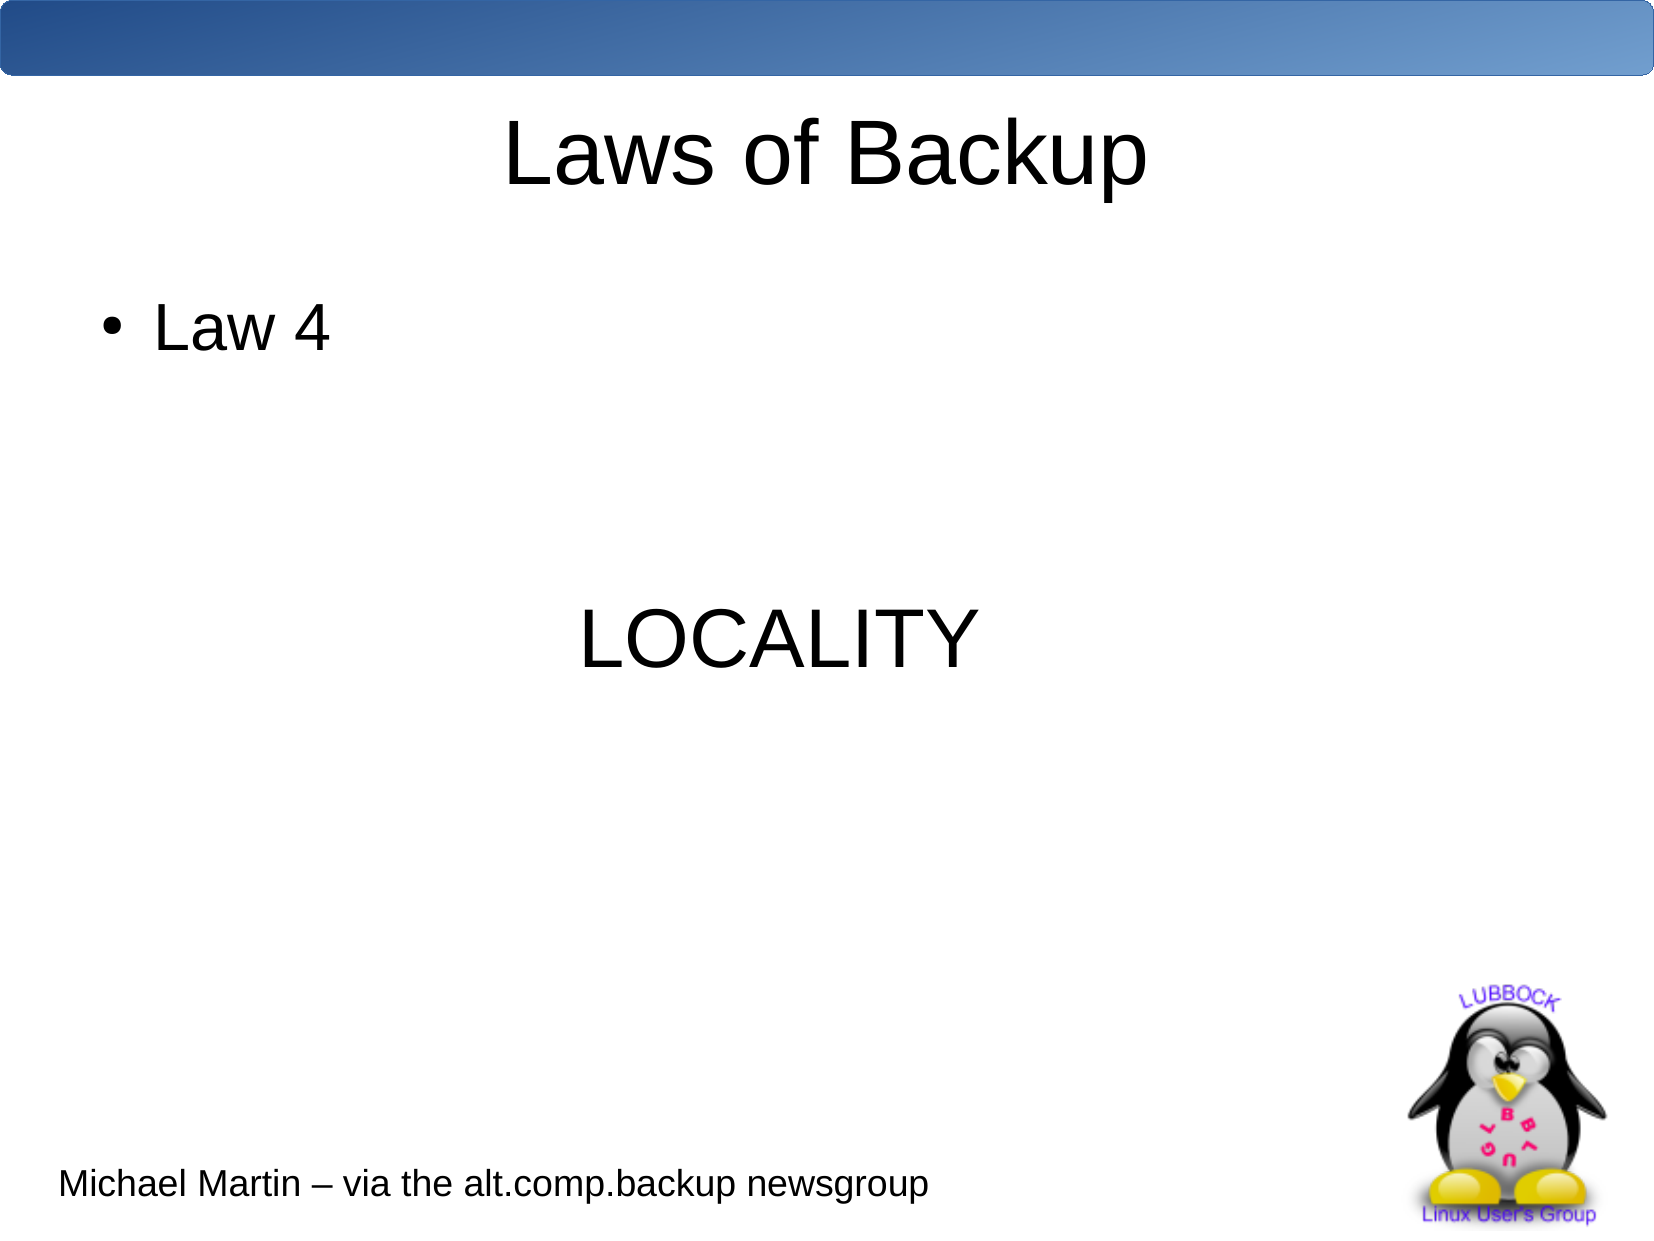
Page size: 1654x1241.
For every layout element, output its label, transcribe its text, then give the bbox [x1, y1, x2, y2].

picture [1380, 974, 1636, 1231]
text_box Michael Martin – via the alt.comp.backup newsgroup [43, 1155, 1081, 1212]
text_box [0, 0, 1654, 76]
list Law 4 LOCALITY [82, 290, 1571, 1010]
title Laws of Backup [82, 76, 1571, 257]
